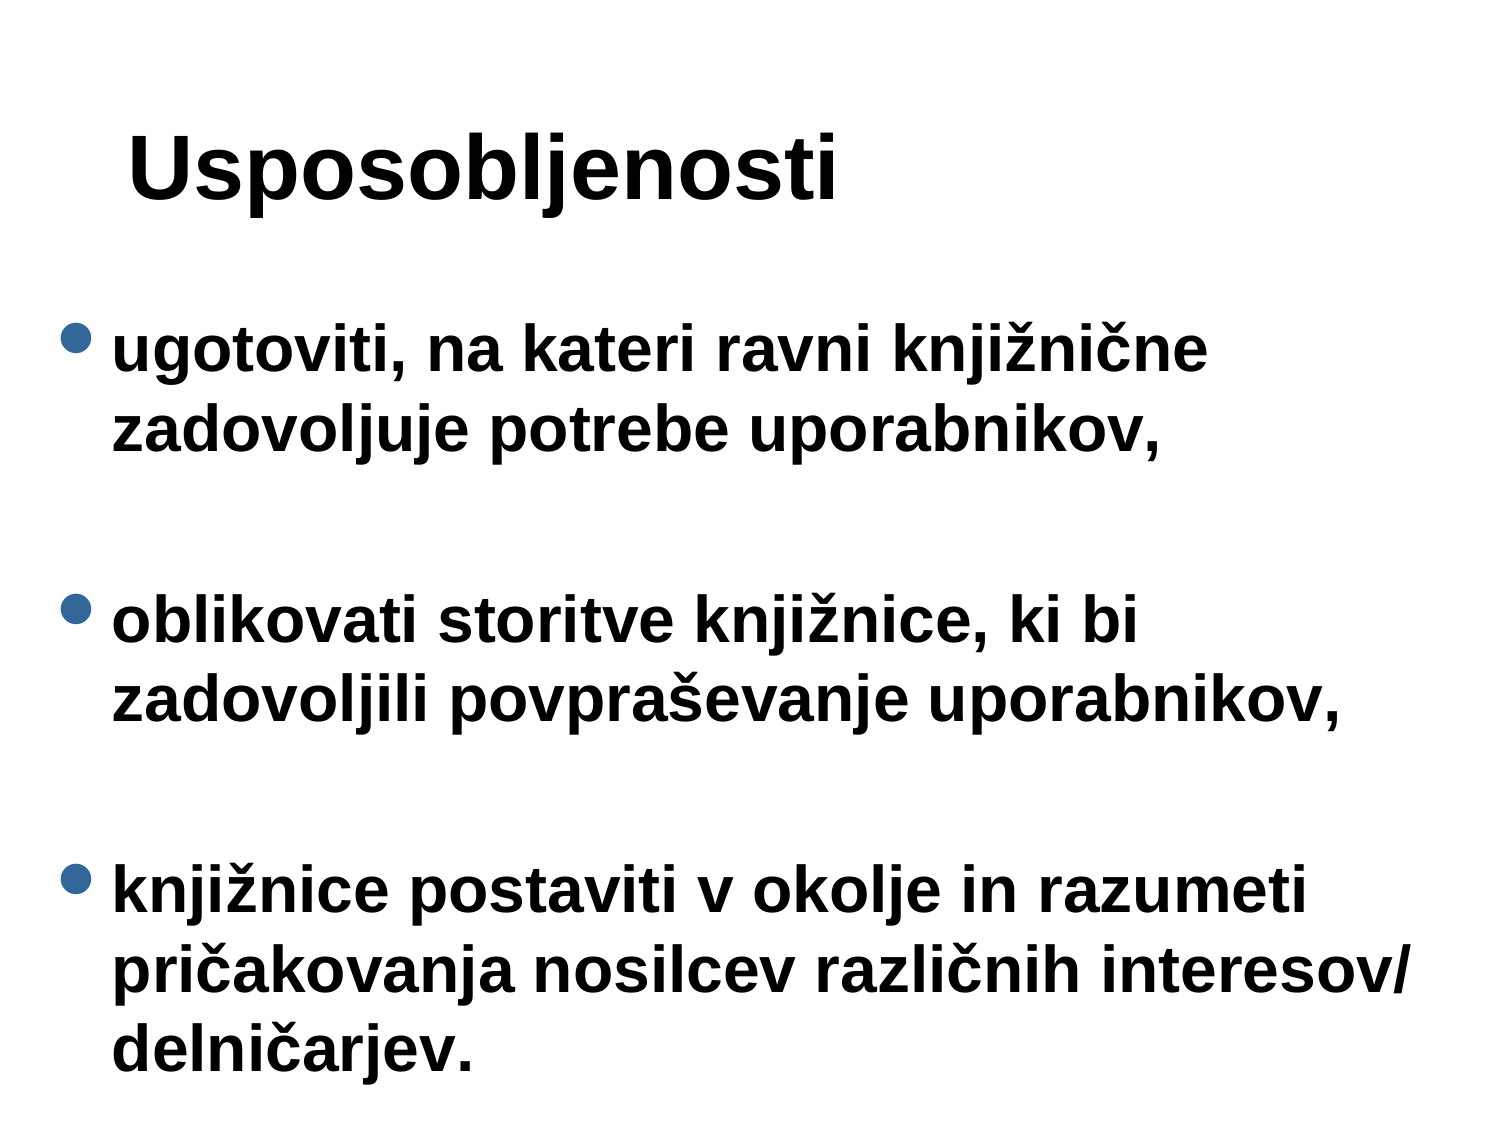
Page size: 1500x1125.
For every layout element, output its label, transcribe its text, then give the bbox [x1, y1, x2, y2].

title Usposobljenosti [112, 37, 1388, 225]
list ugotoviti, na kateri ravni knjižnične zadovoljuje potrebe uporabnikov, oblikovati storitve knjižnice, ki bi zadovoljili povpraševanje uporabnikov, knjižnice postaviti v okolje in razumeti pričakovanja nosilcev različnih interesov/ delničarjev. [41, 298, 1471, 1100]
